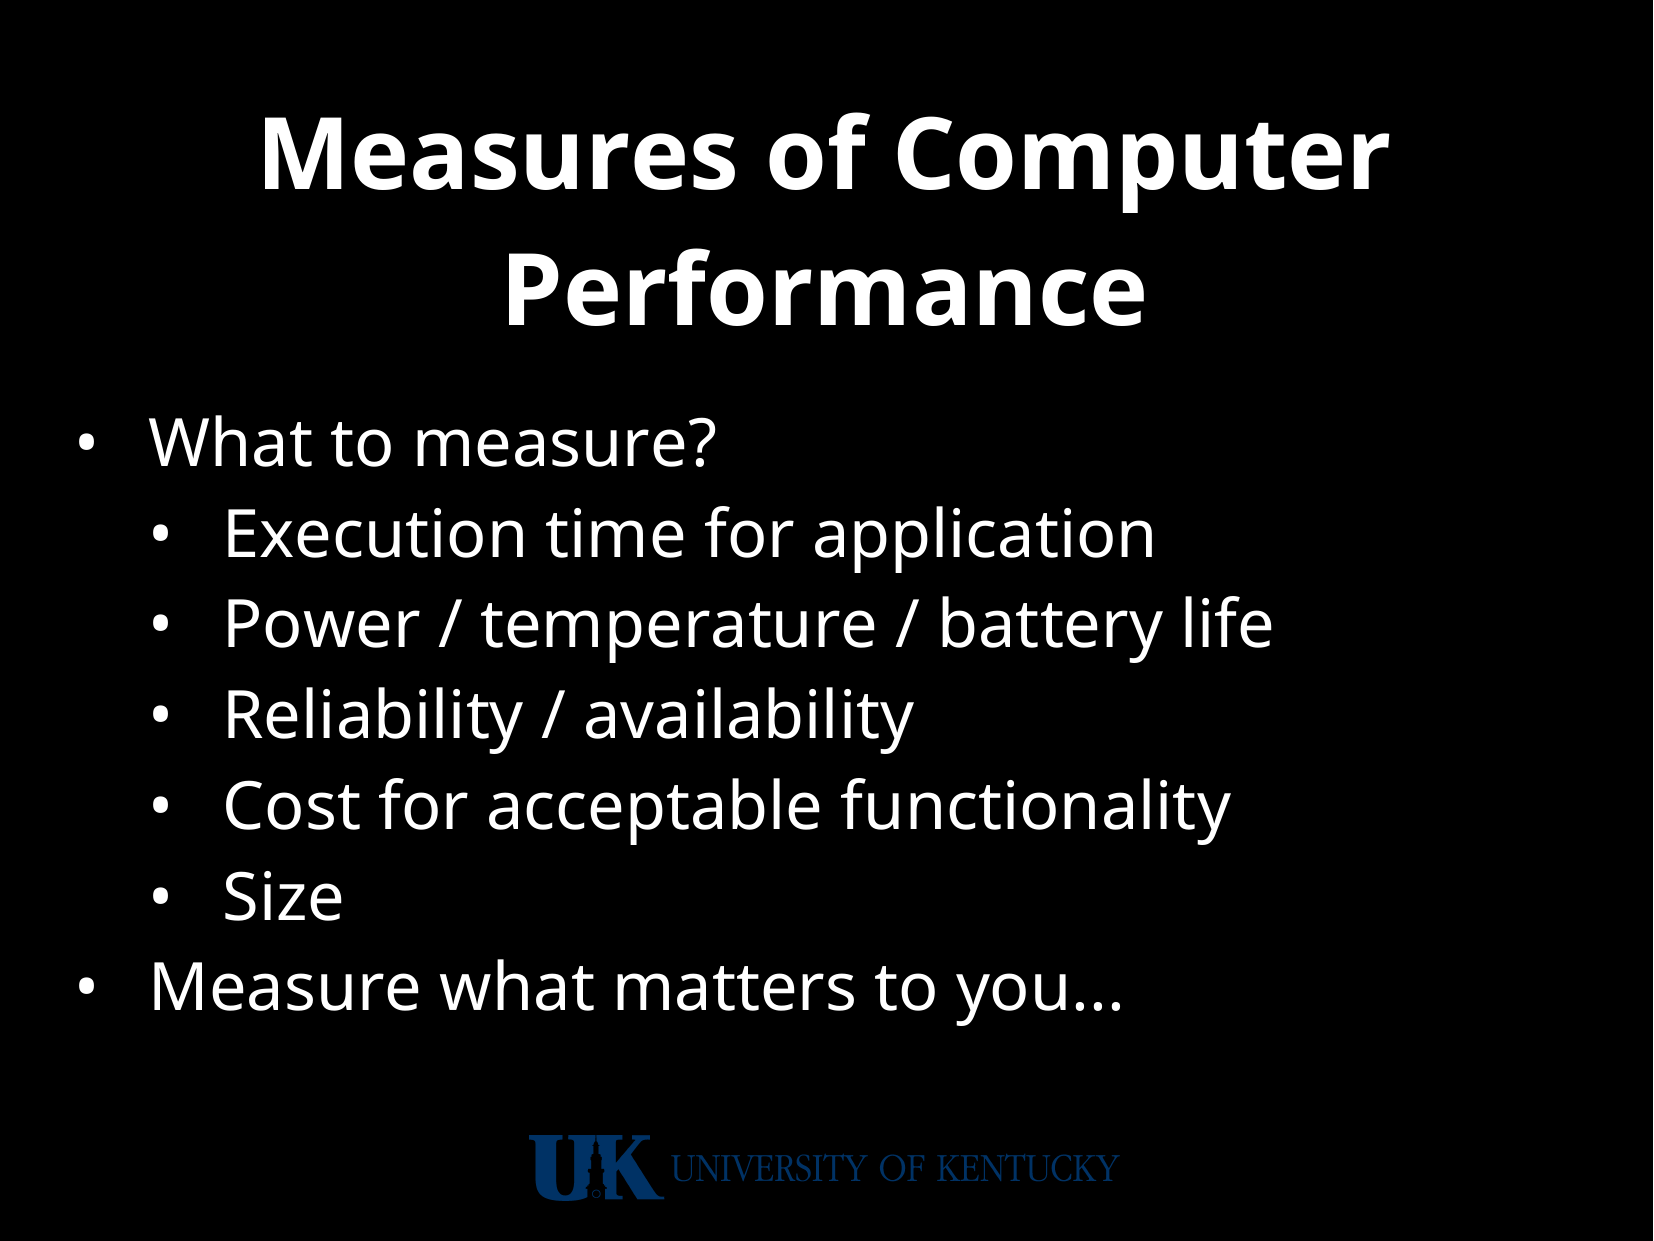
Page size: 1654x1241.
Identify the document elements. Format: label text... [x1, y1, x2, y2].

subtitle • What to measure? • Execution time for application • Power / temperature / battery life • Reliability / availability • Cost for acceptable functionality • Size • Measure what matters to you... [74, 262, 1575, 1163]
title Measures of Computer Performance [75, 31, 1576, 407]
picture [529, 1135, 1120, 1201]
